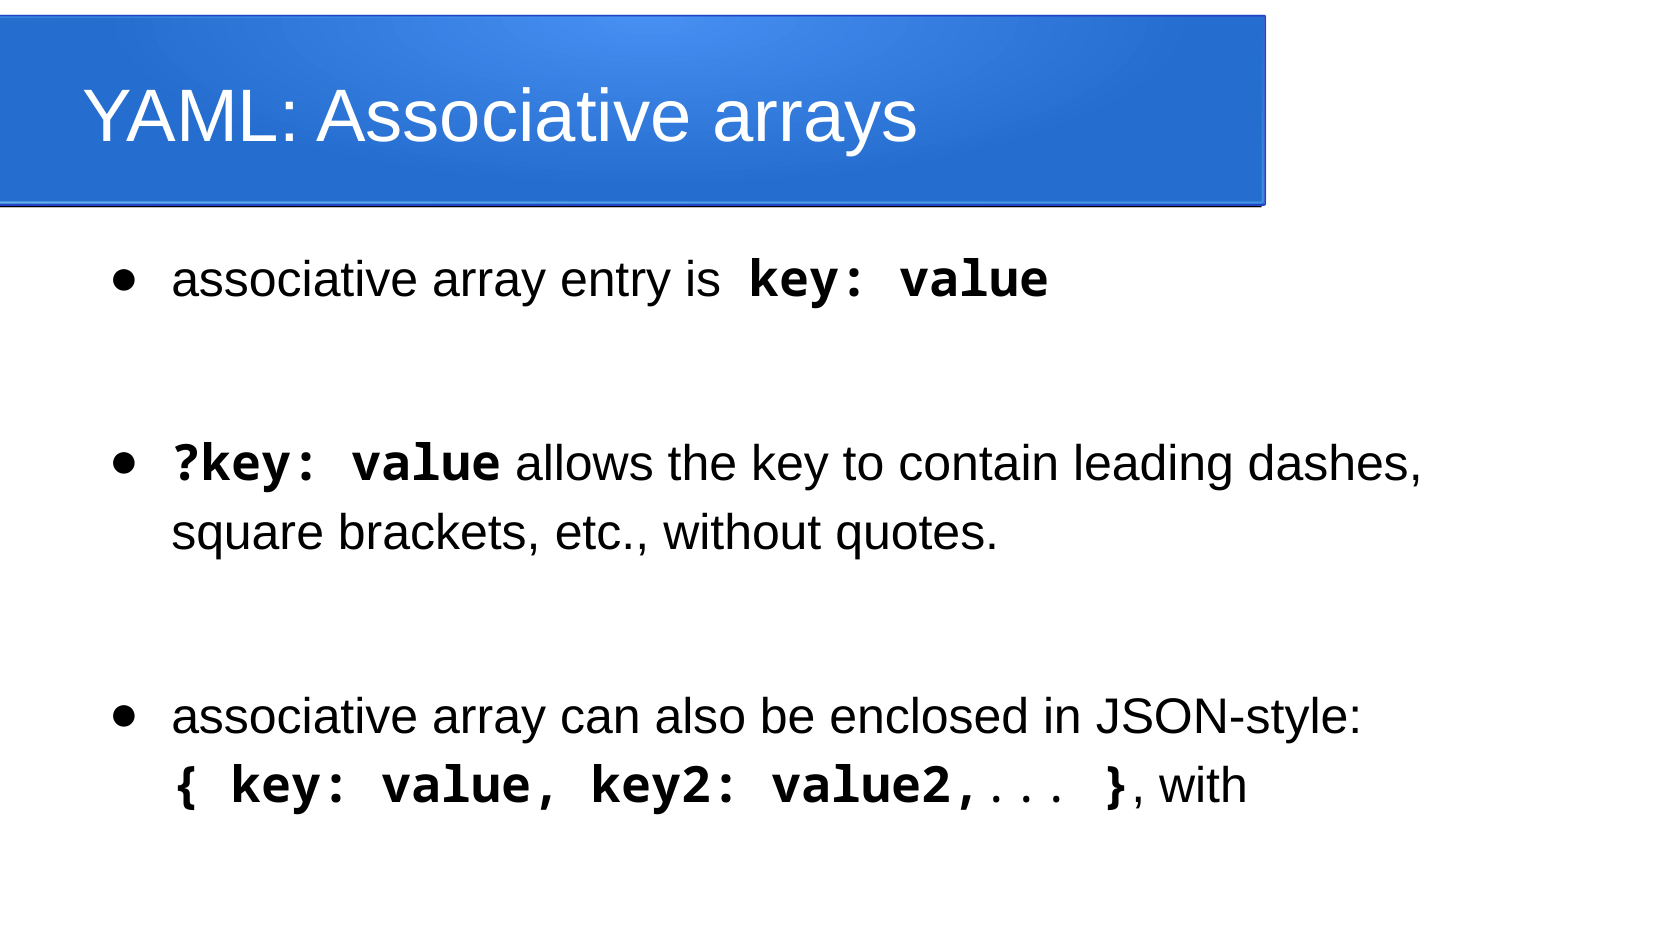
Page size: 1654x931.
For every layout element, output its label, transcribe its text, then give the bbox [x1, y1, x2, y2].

text_box associative array entry is key: value ?key: value allows the key to contain leading dashes, square brackets, etc., without quotes. associative array can also be enclosed in JSON-style: { key: value, key2: value2,... }, with [81, 222, 1573, 834]
text_box YAML: Associative arrays [82, 35, 1235, 189]
picture [0, 13, 1269, 211]
